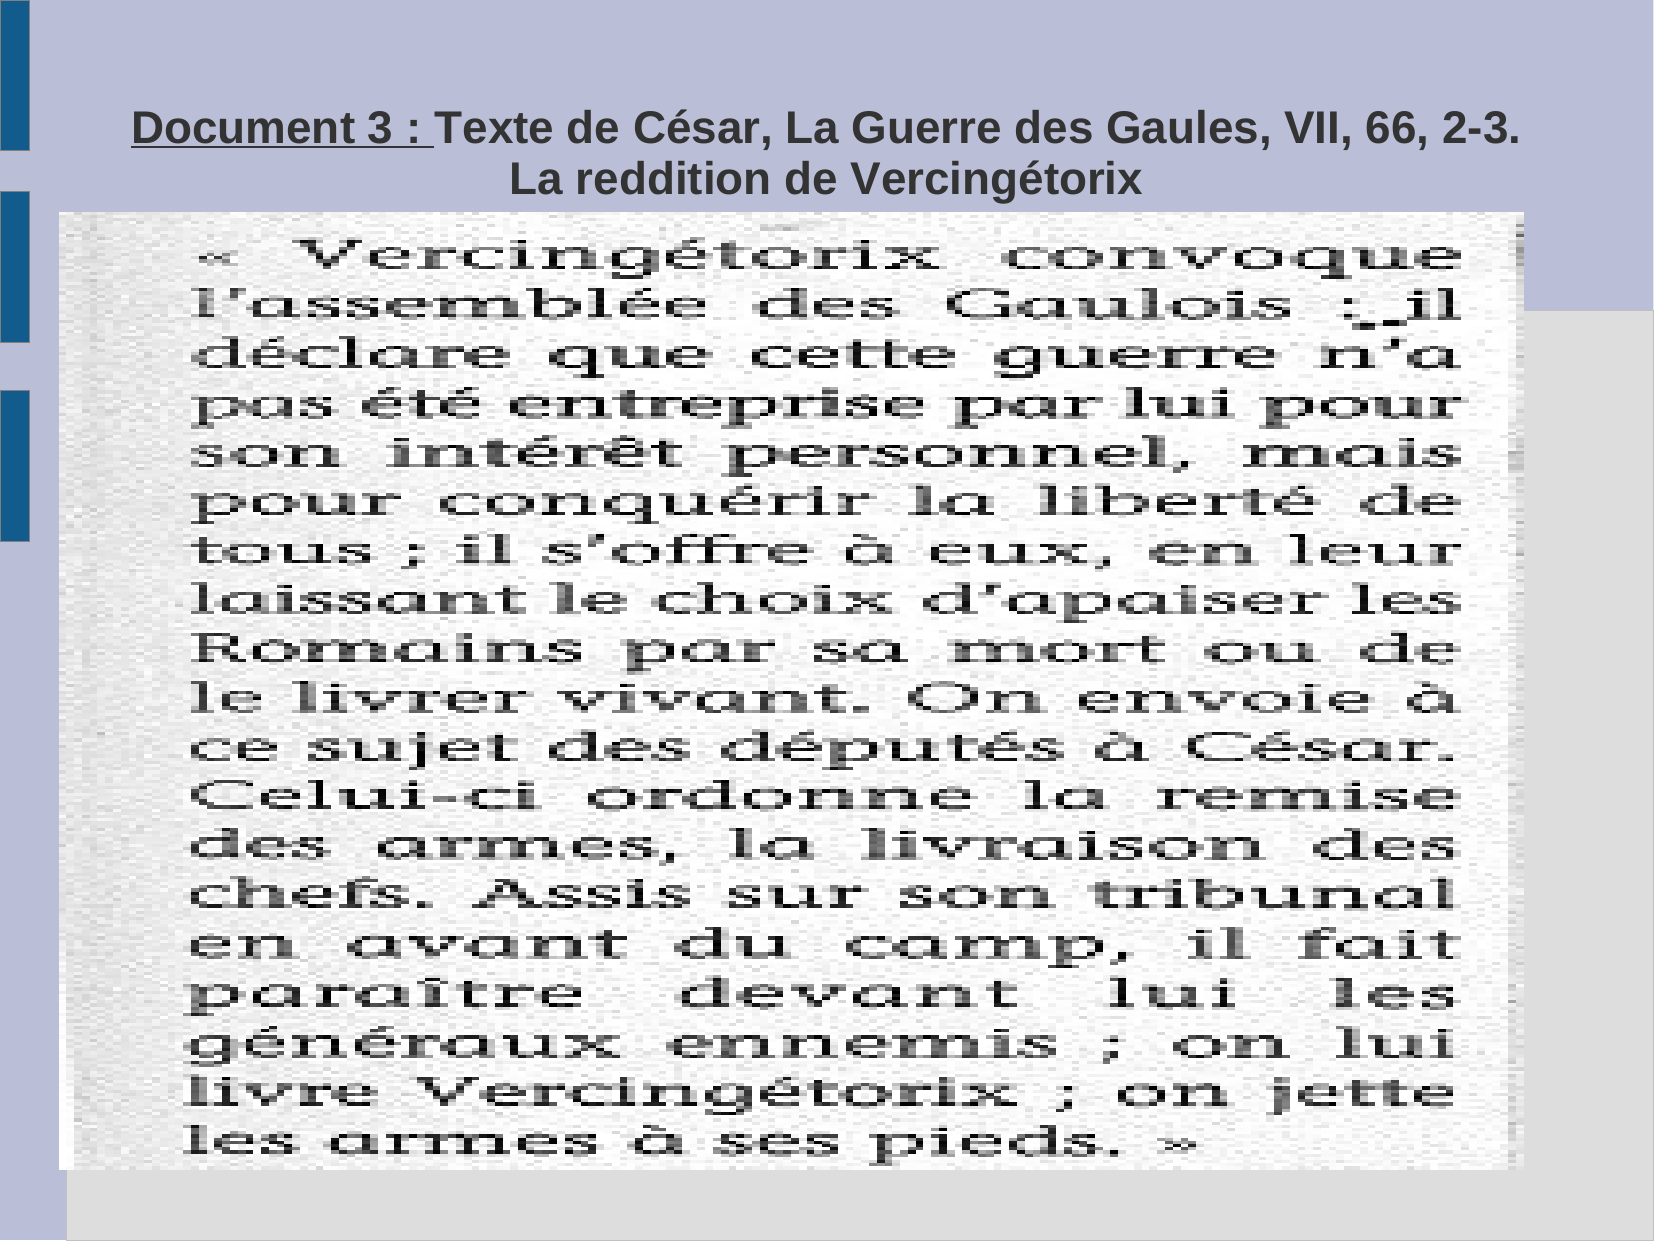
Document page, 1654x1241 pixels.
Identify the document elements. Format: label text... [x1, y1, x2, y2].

title Document 3 : Texte de César, La Guerre des Gaules, VII, 66, 2-3. La reddition de Vercingétorix [82, 49, 1571, 257]
picture [59, 212, 1524, 1170]
